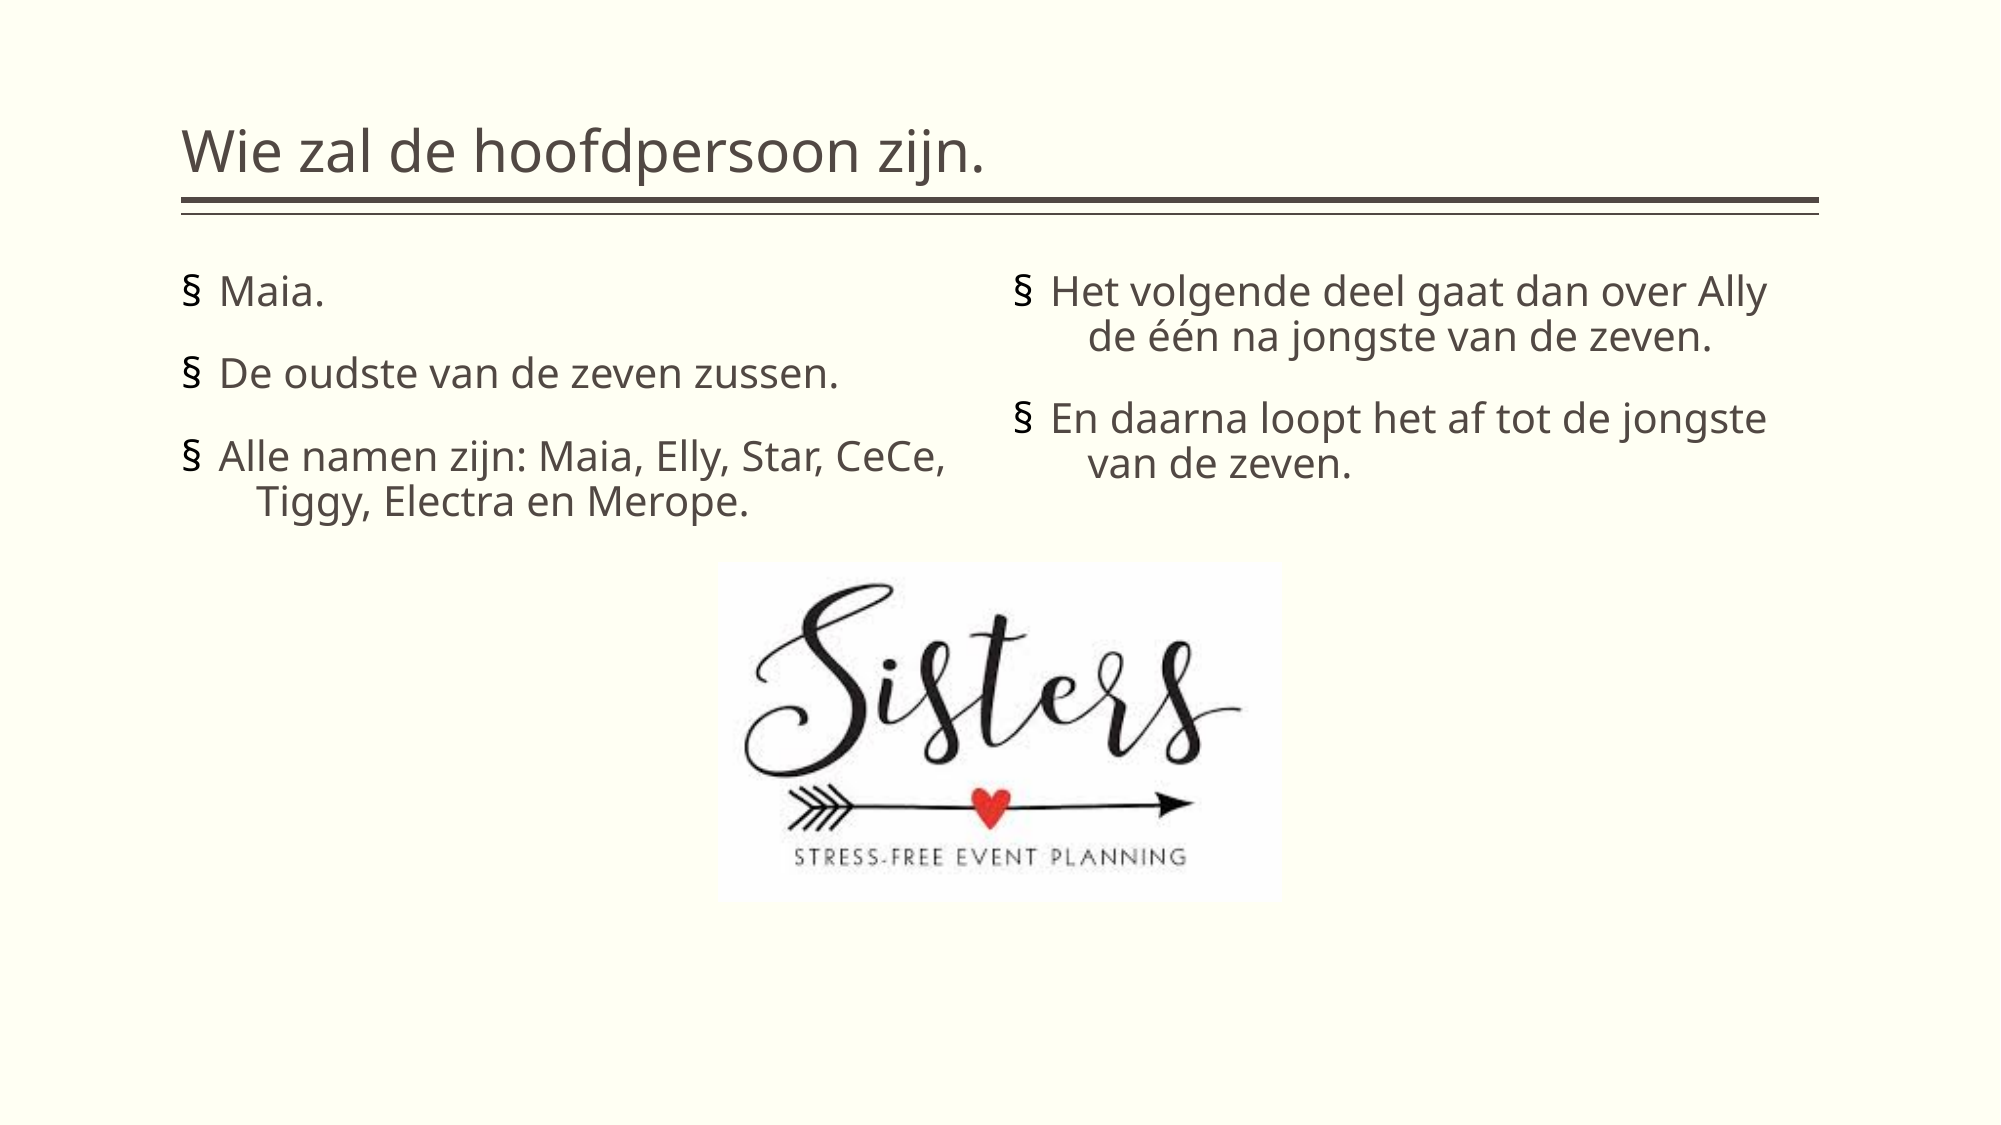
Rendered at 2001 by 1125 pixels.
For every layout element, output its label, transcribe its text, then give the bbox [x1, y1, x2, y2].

list Het volgende deel gaat dan over Ally de één na jongste van de zeven. En daarna loopt het af tot de jongste van de zeven. [1012, 262, 1819, 1013]
title Wie zal de hoofdpersoon zijn. [181, 12, 1819, 193]
picture [718, 562, 1282, 902]
list Maia. De oudste van de zeven zussen. Alle namen zijn: Maia, Elly, Star, CeCe, Tiggy, Electra en Merope. [181, 262, 1000, 1013]
